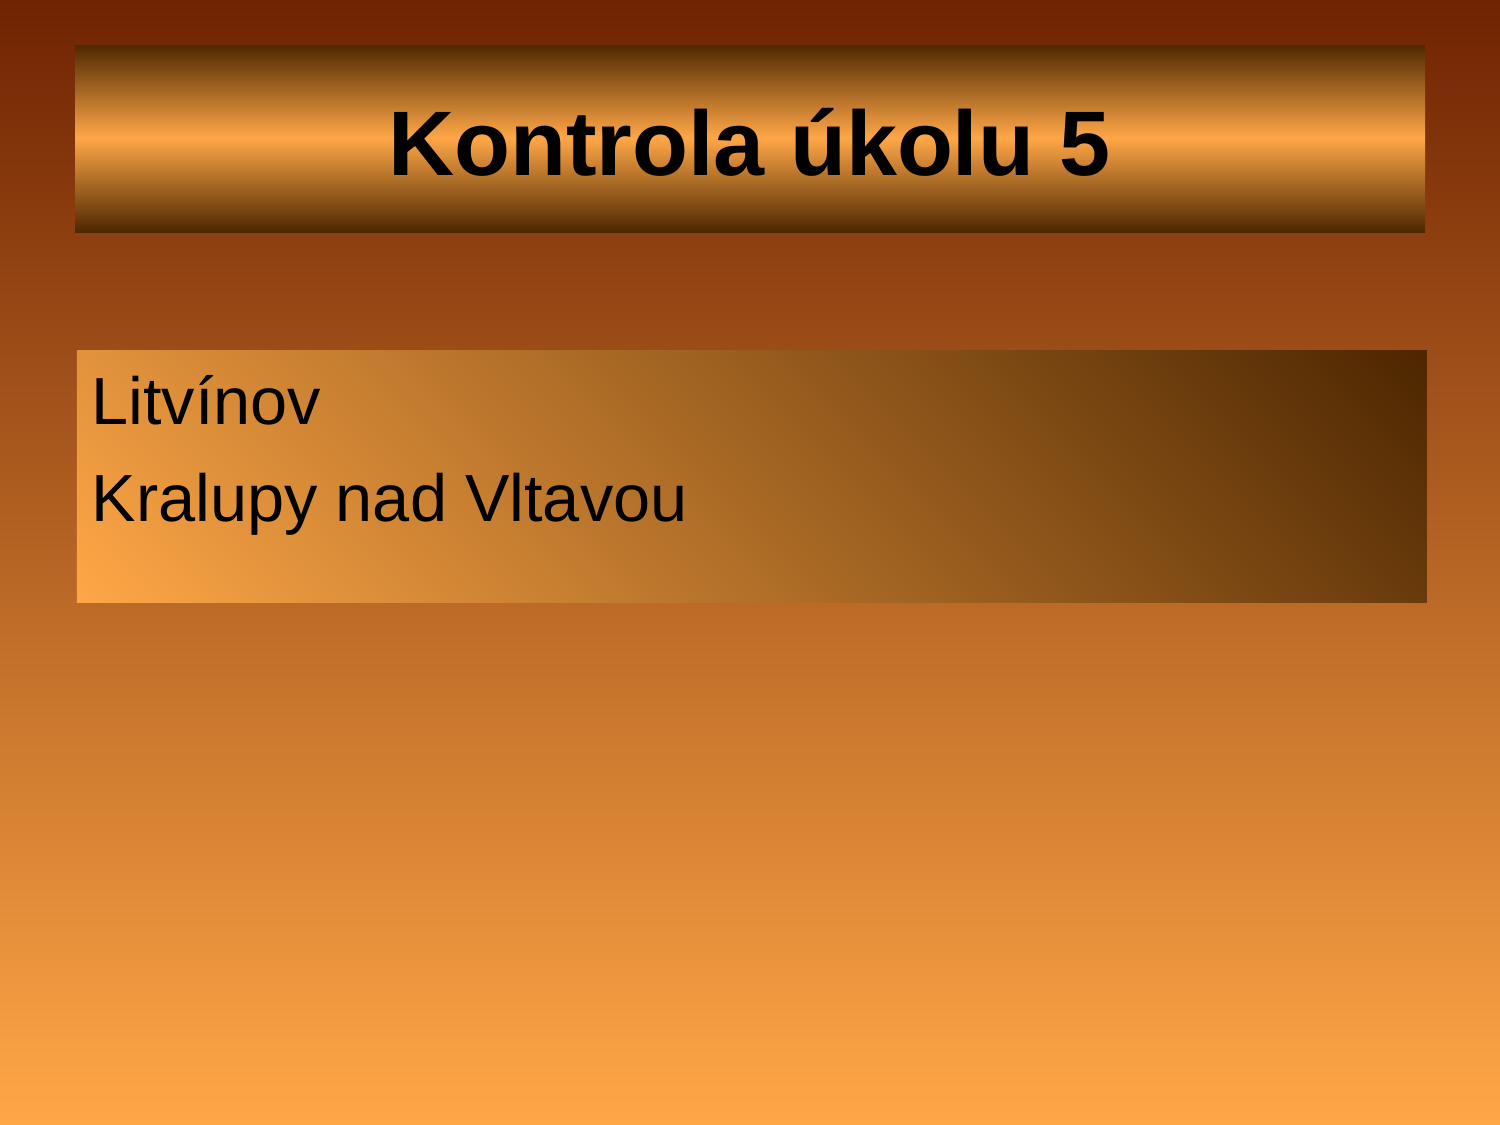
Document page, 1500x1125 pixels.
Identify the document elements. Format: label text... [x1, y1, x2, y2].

title Kontrola úkolu 5 [75, 45, 1426, 233]
list Litvínov Kralupy nad Vltavou [76, 350, 1427, 603]
